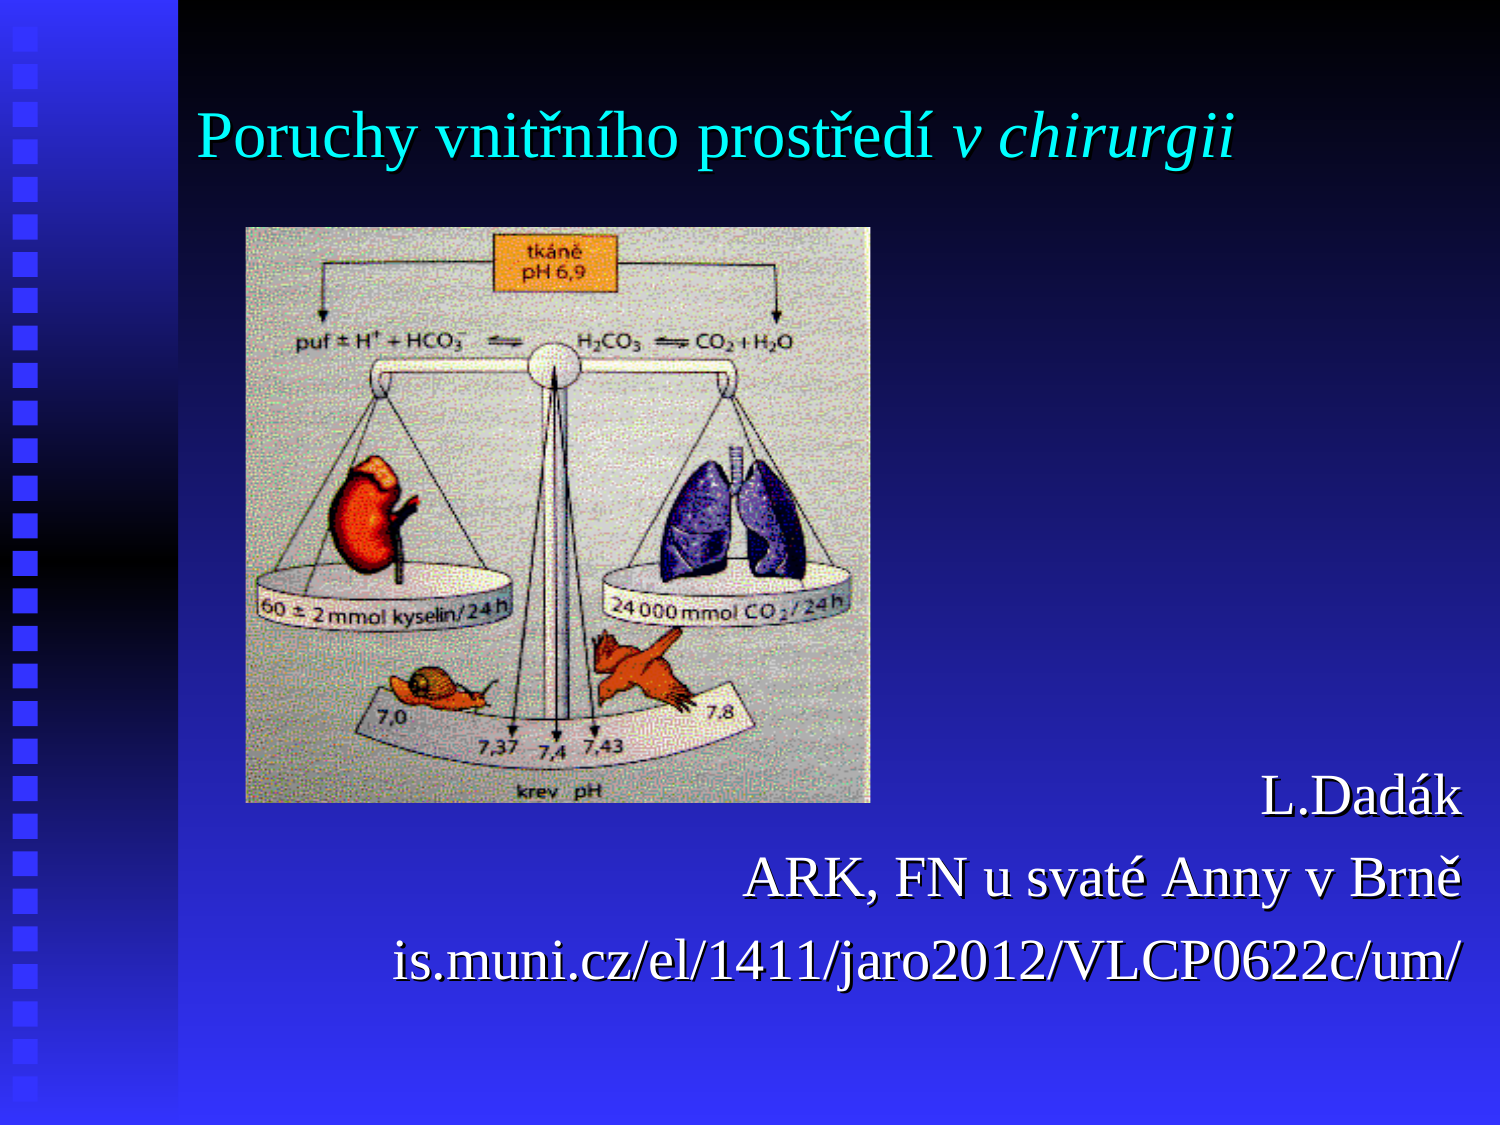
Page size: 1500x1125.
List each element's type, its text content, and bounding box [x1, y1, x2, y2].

subtitle L.Dadák ARK, FN u svaté Anny v Brně is.muni.cz/el/1411/jaro2012/VLCP0622c/um/ [187, 693, 1463, 1058]
chart [245, 227, 871, 803]
title Poruchy vnitřního prostředí v chirurgii [181, 31, 1457, 235]
